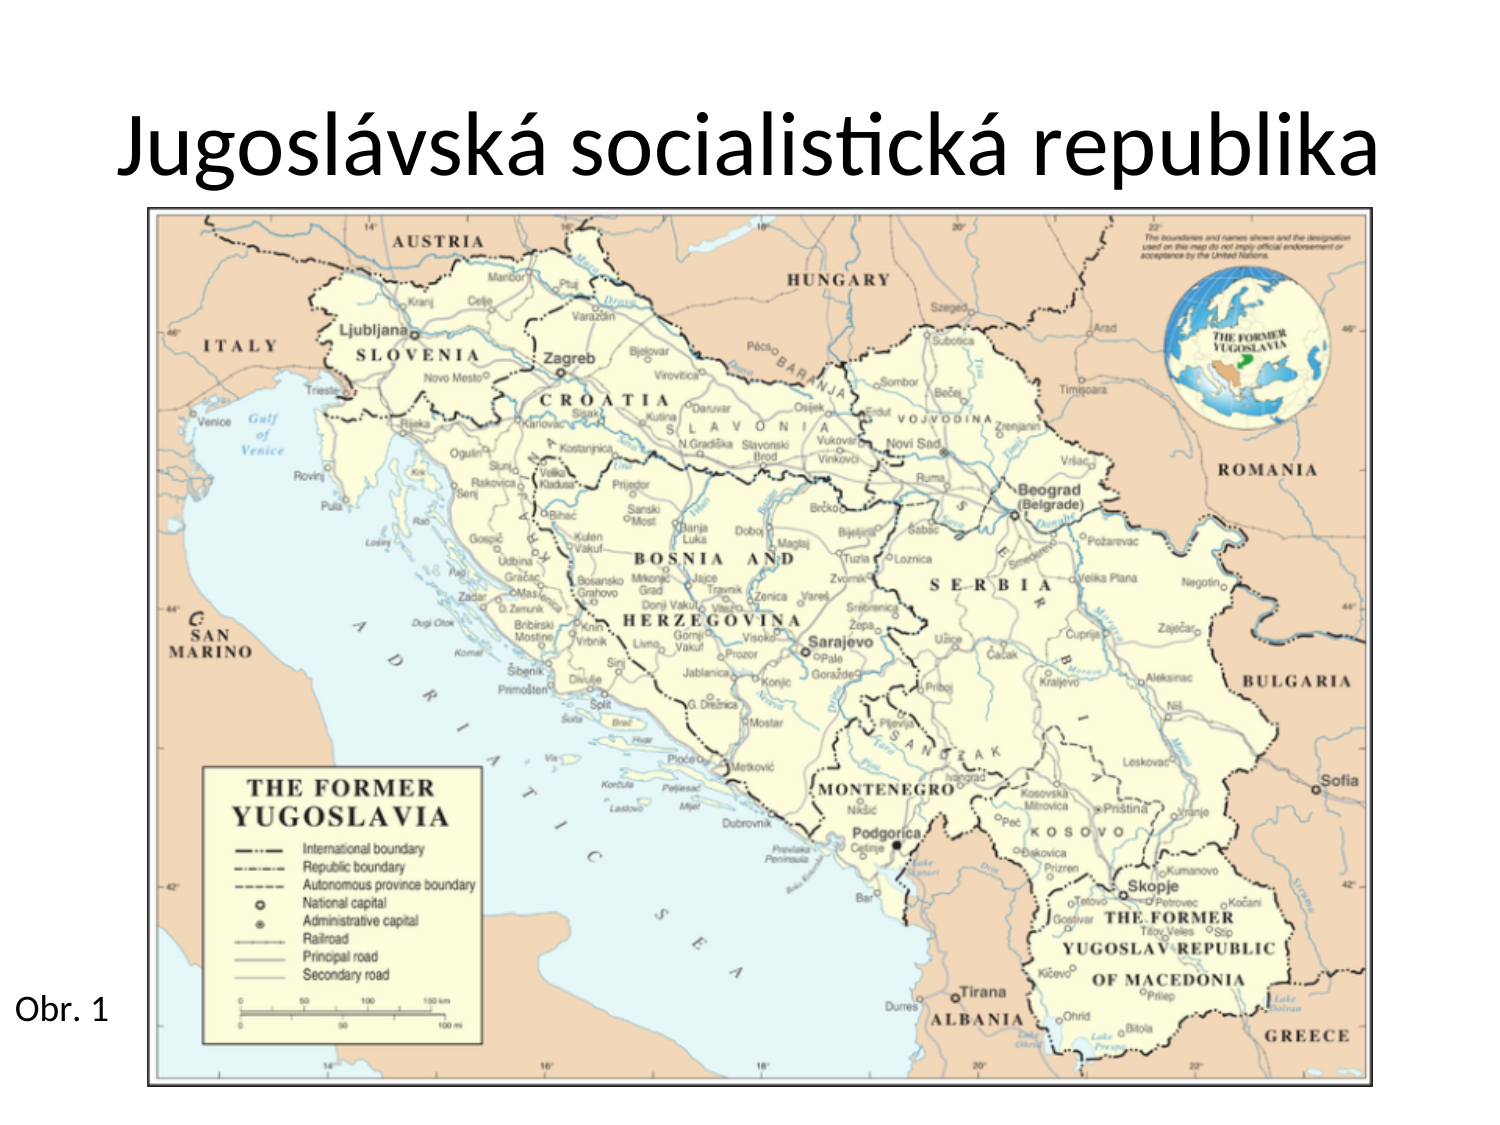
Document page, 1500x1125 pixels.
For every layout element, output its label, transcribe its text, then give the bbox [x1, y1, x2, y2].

title Jugoslávská socialistická republika [75, 45, 1426, 233]
text_box [147, 208, 1373, 1087]
text_box Obr. 1 [0, 976, 164, 1037]
